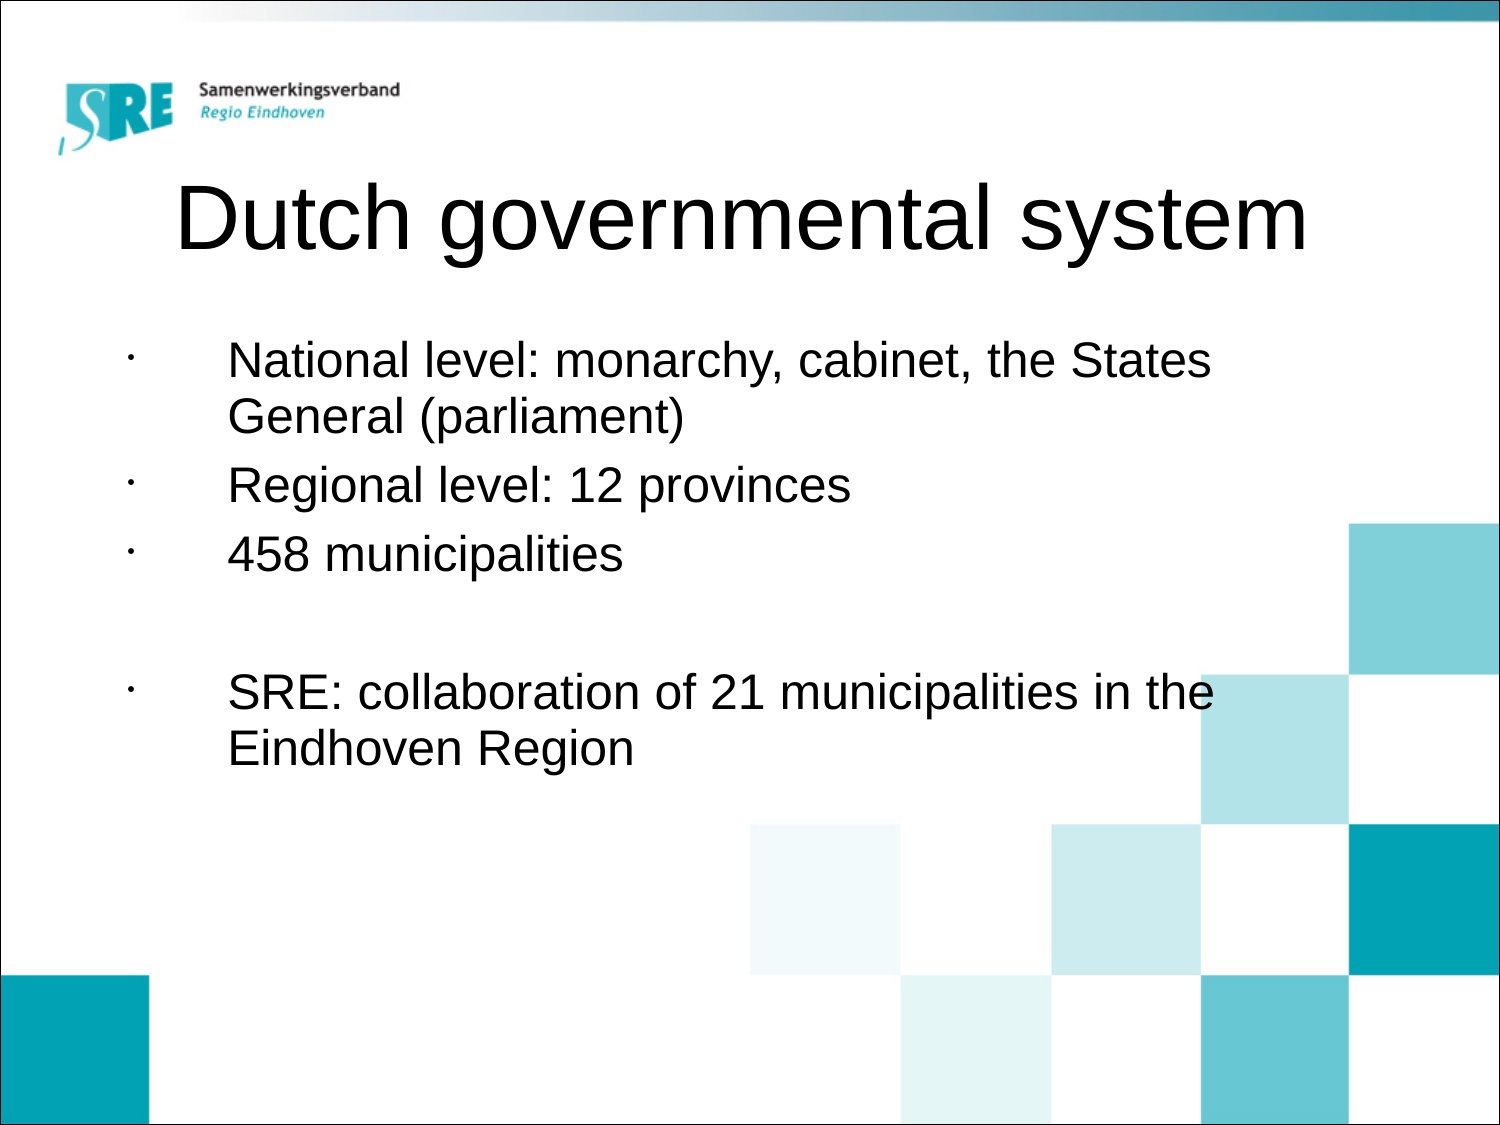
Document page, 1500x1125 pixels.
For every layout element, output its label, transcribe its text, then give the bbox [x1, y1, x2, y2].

title Dutch governmental system [105, 140, 1381, 295]
list National level: monarchy, cabinet, the States General (parliament) Regional level: 12 provinces 458 municipalities SRE: collaboration of 21 municipalities in the Eindhoven Region [112, 324, 1388, 1000]
picture [0, 0, 1500, 1125]
